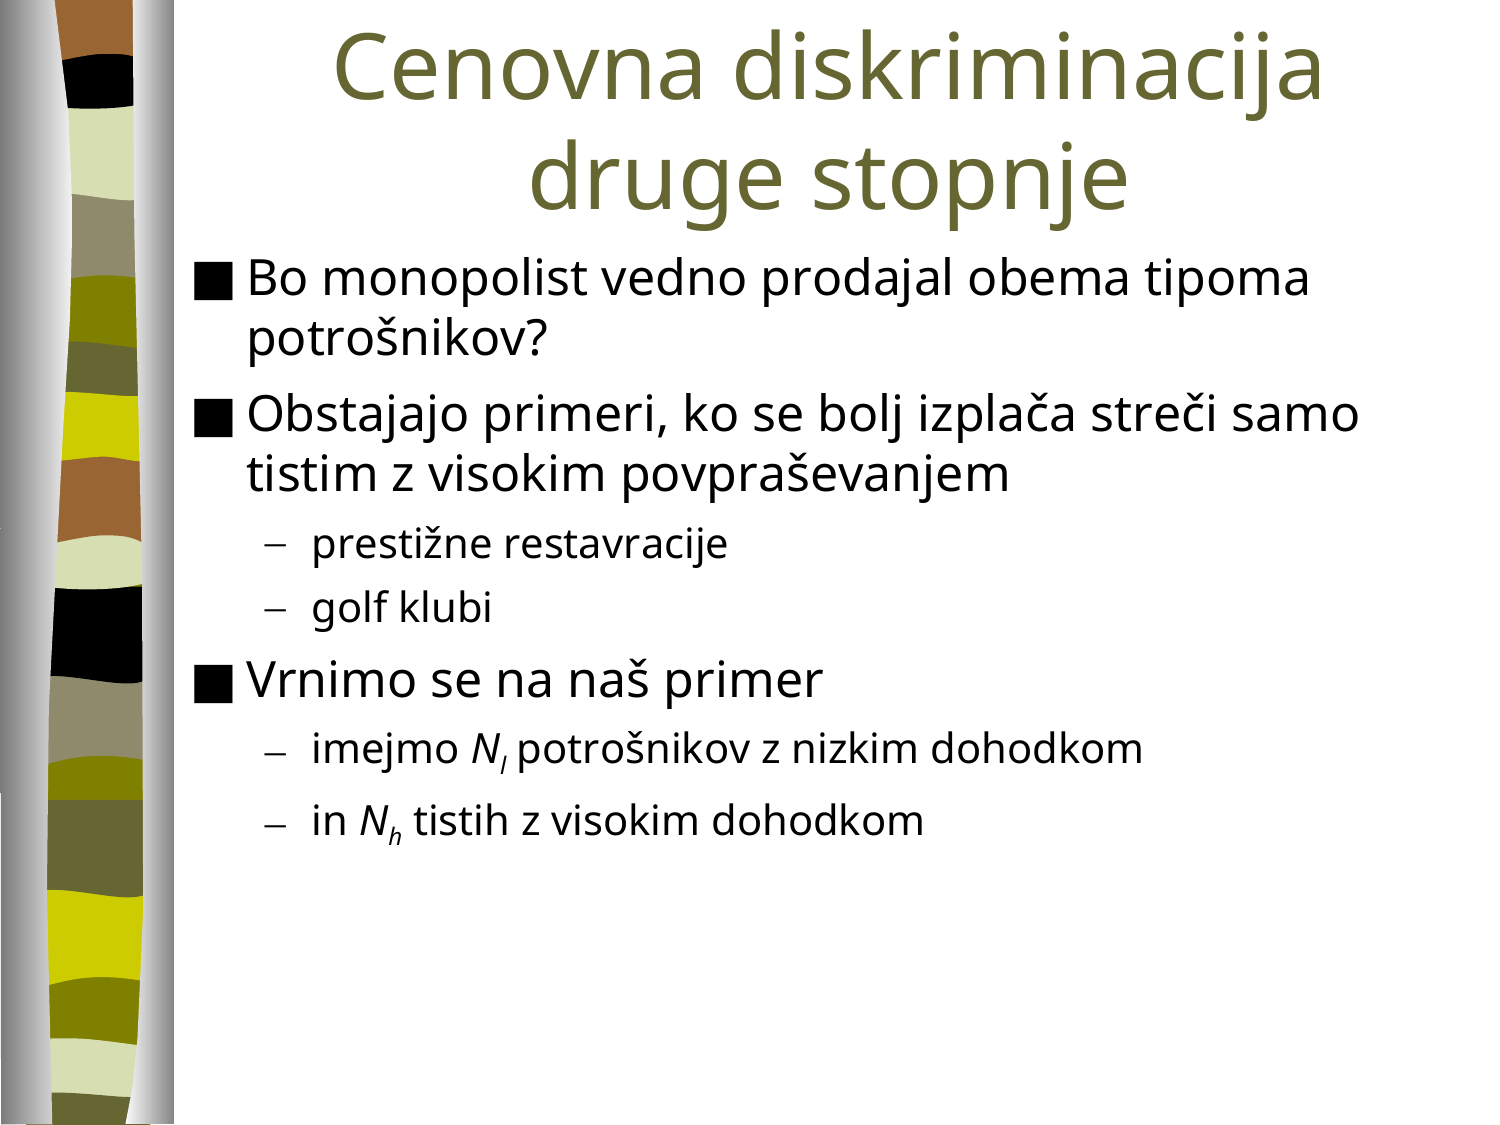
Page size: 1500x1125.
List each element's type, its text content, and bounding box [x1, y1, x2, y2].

list Bo monopolist vedno prodajal obema tipoma potrošnikov? Obstajajo primeri, ko se bolj izplača streči samo tistim z visokim povpraševanjem prestižne restavracije golf klubi Vrnimo se na naš primer imejmo Nl potrošnikov z nizkim dohodkom in Nh tistih z visokim dohodkom [174, 237, 1463, 976]
title Cenovna diskriminacija druge stopnje [192, 0, 1468, 236]
